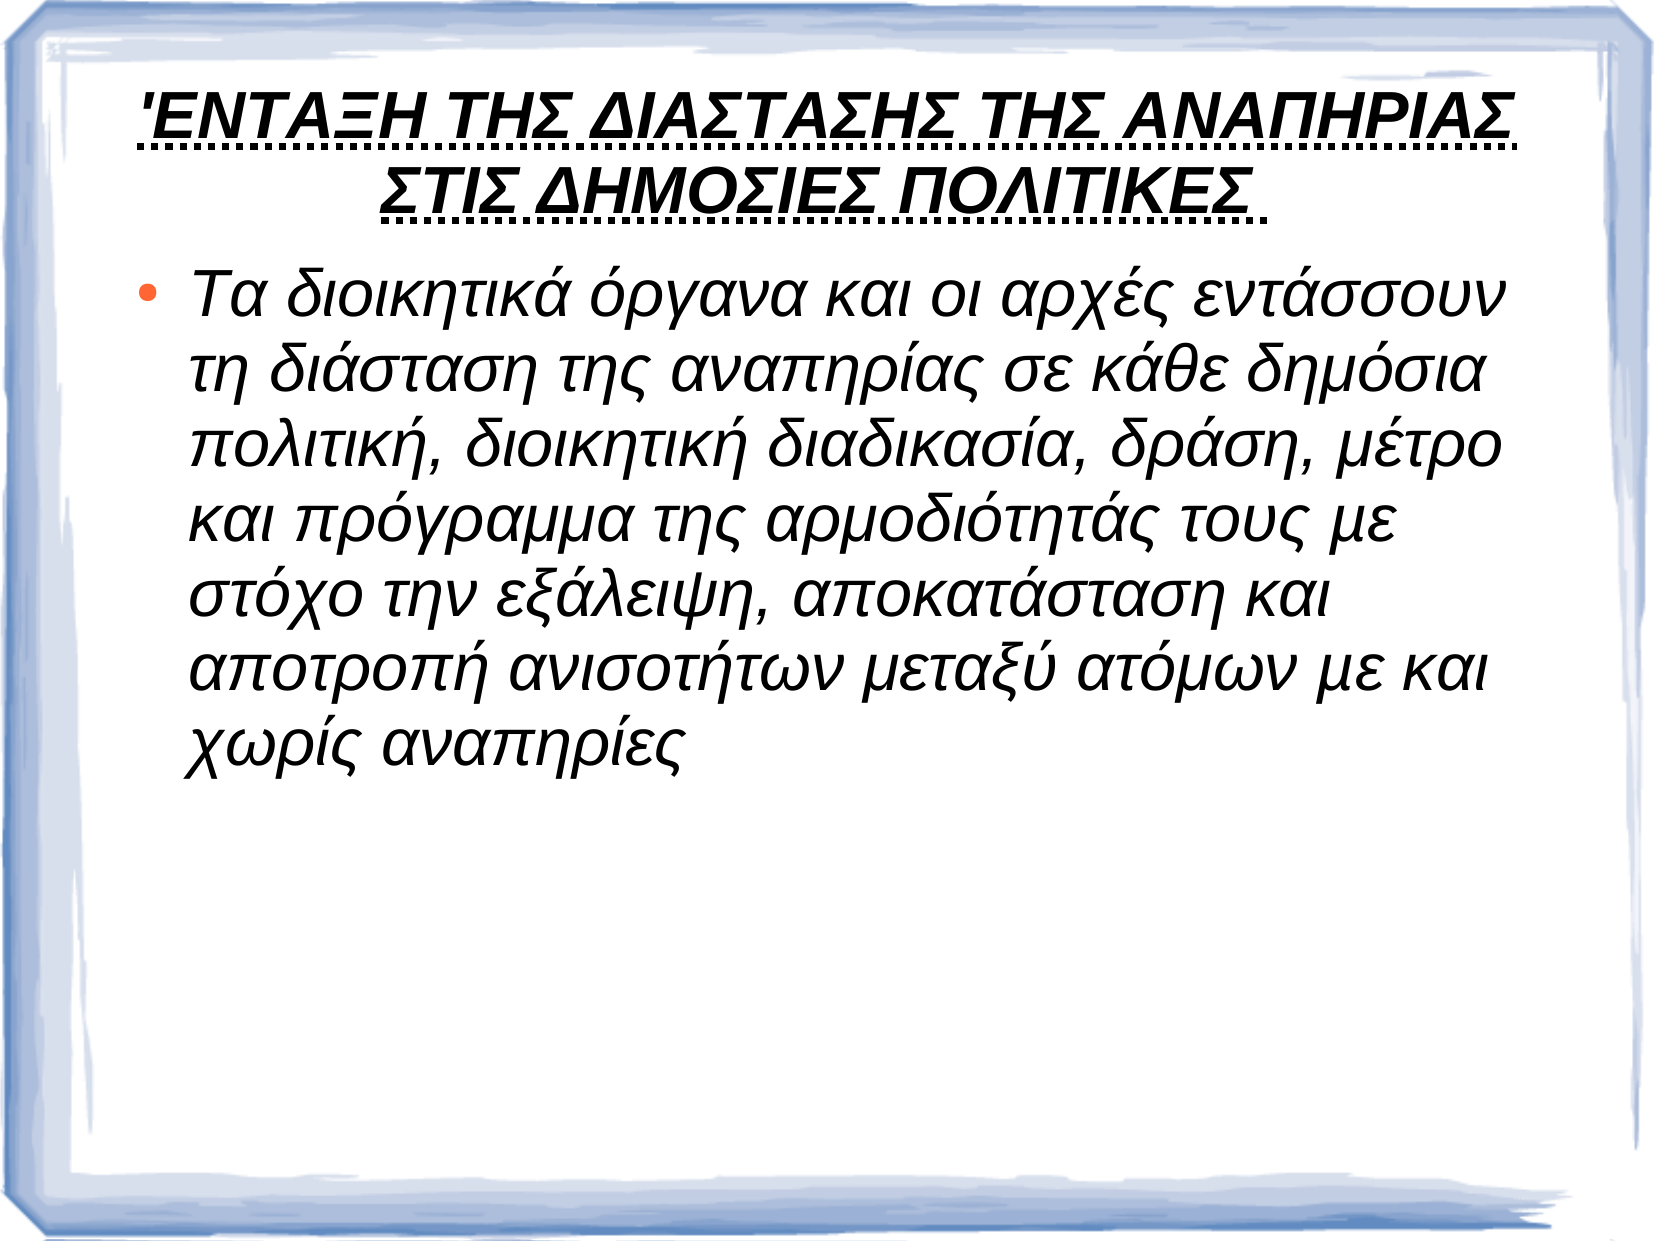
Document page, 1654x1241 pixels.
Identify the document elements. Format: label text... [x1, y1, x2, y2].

picture [0, 0, 1654, 1241]
title 'ΕΝΤΑΞΗ ΤΗΣ ΔΙΑΣΤΑΣΗΣ ΤΗΣ ΑΝΑΠΗΡΙΑΣ ΣΤΙΣ ΔΗΜΟΣΙΕΣ ΠΟΛΙΤΙΚΕΣ [82, 49, 1571, 257]
list Τα διοικητικά όργανα και οι αρχές εντάσσουν τη διάσταση της αναπηρίας σε κάθε δημόσια πολιτική, διοικητική διαδικασία, δράση, μέτρο και πρόγραμμα της αρμοδιότητάς τους µε στόχο την εξάλειψη, αποκατάσταση και αποτροπή ανισοτήτων μεταξύ ατόμων µε και χωρίς αναπηρίες [118, 256, 1571, 1158]
